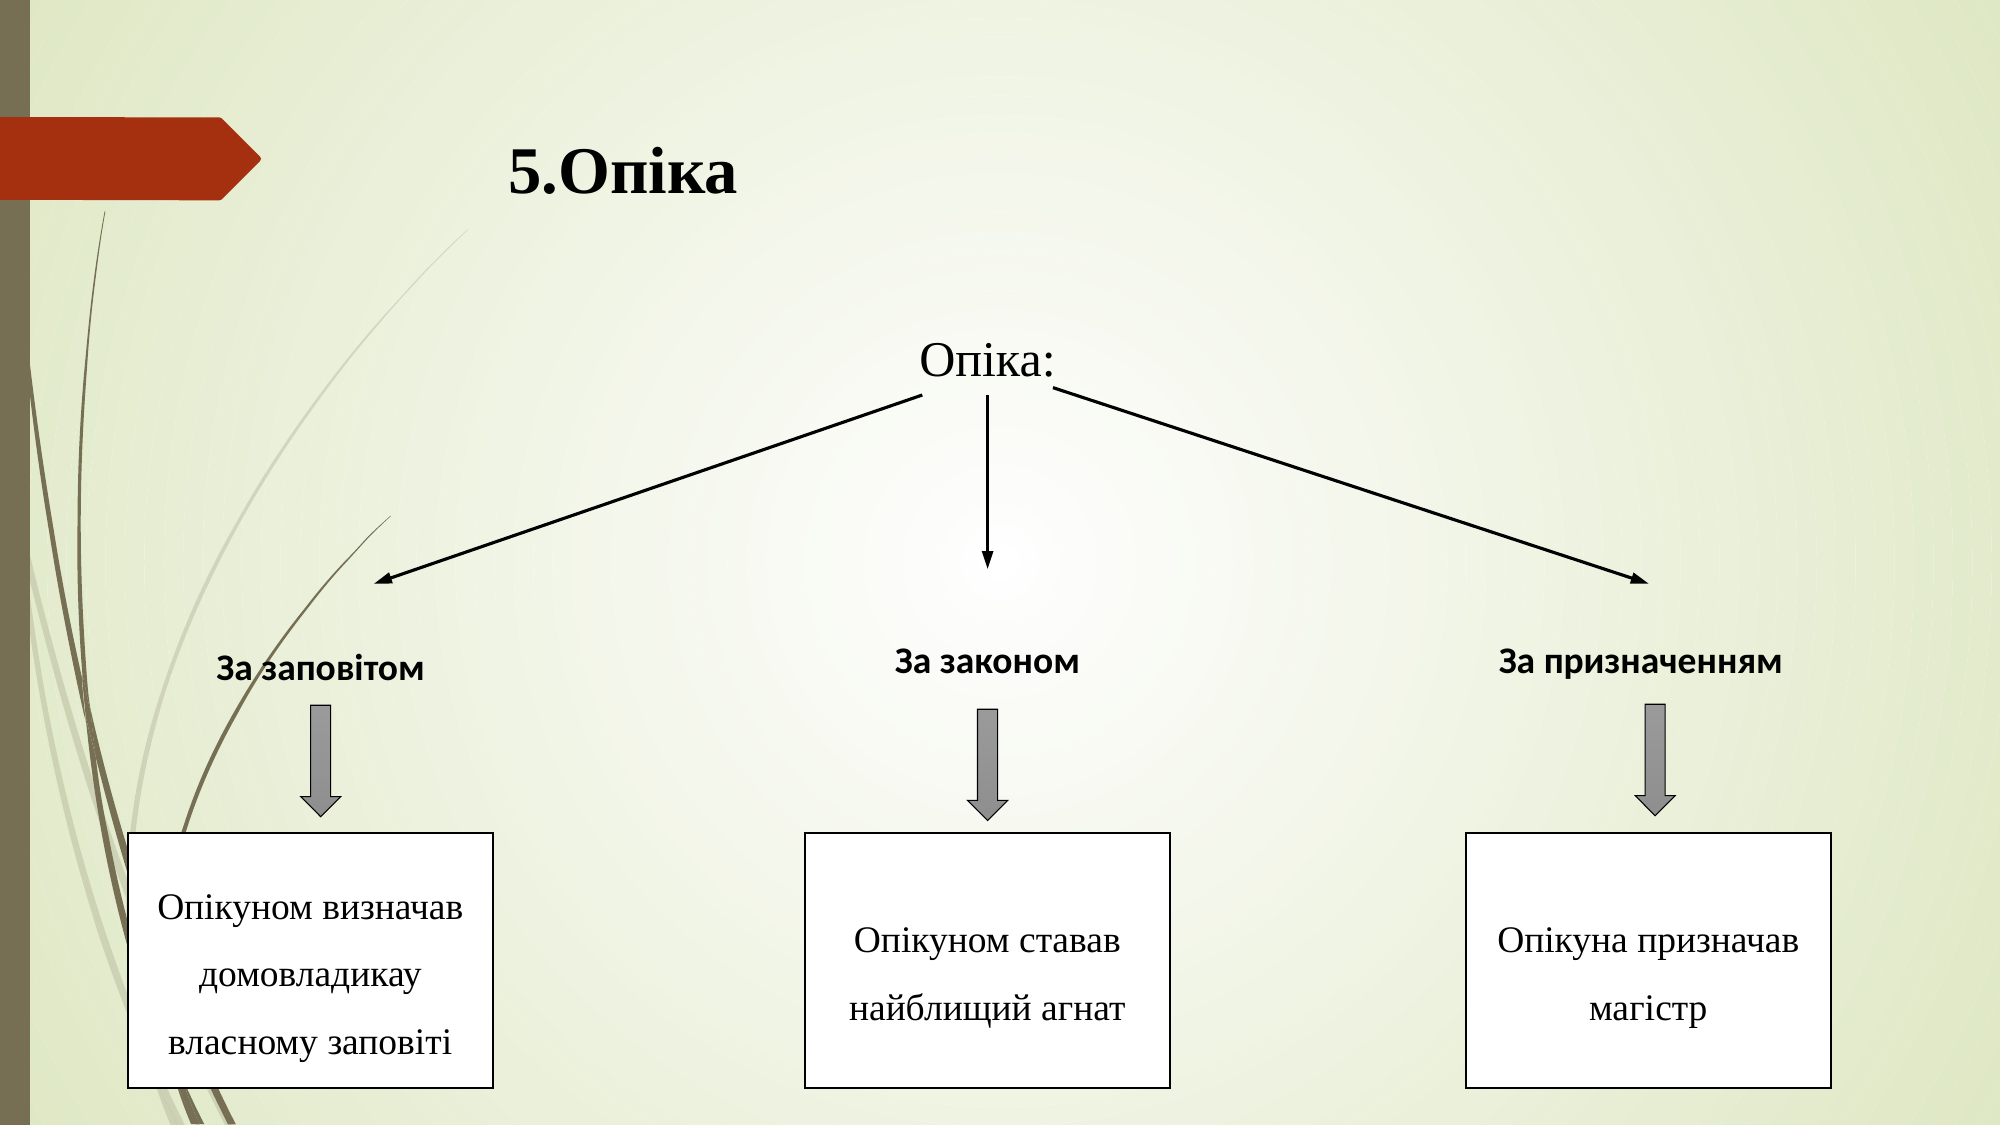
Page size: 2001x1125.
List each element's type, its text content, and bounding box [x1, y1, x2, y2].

text_box Опіка: [300, 319, 1676, 396]
text_box Опікуном ставав найблищий агнат [805, 833, 1170, 1088]
text_box 5.Опіка [493, 119, 1772, 216]
text_box За заповітом [138, 612, 504, 690]
text_box Опікуна призначав магістр [1466, 833, 1831, 1088]
text_box За призначенням [1484, 628, 1798, 689]
text_box За законом [880, 628, 1095, 689]
text_box [300, 705, 341, 817]
text_box [1635, 704, 1676, 816]
text_box [967, 709, 1008, 821]
text_box Опікуном визначав домовладикау власному заповіті [128, 833, 493, 1088]
